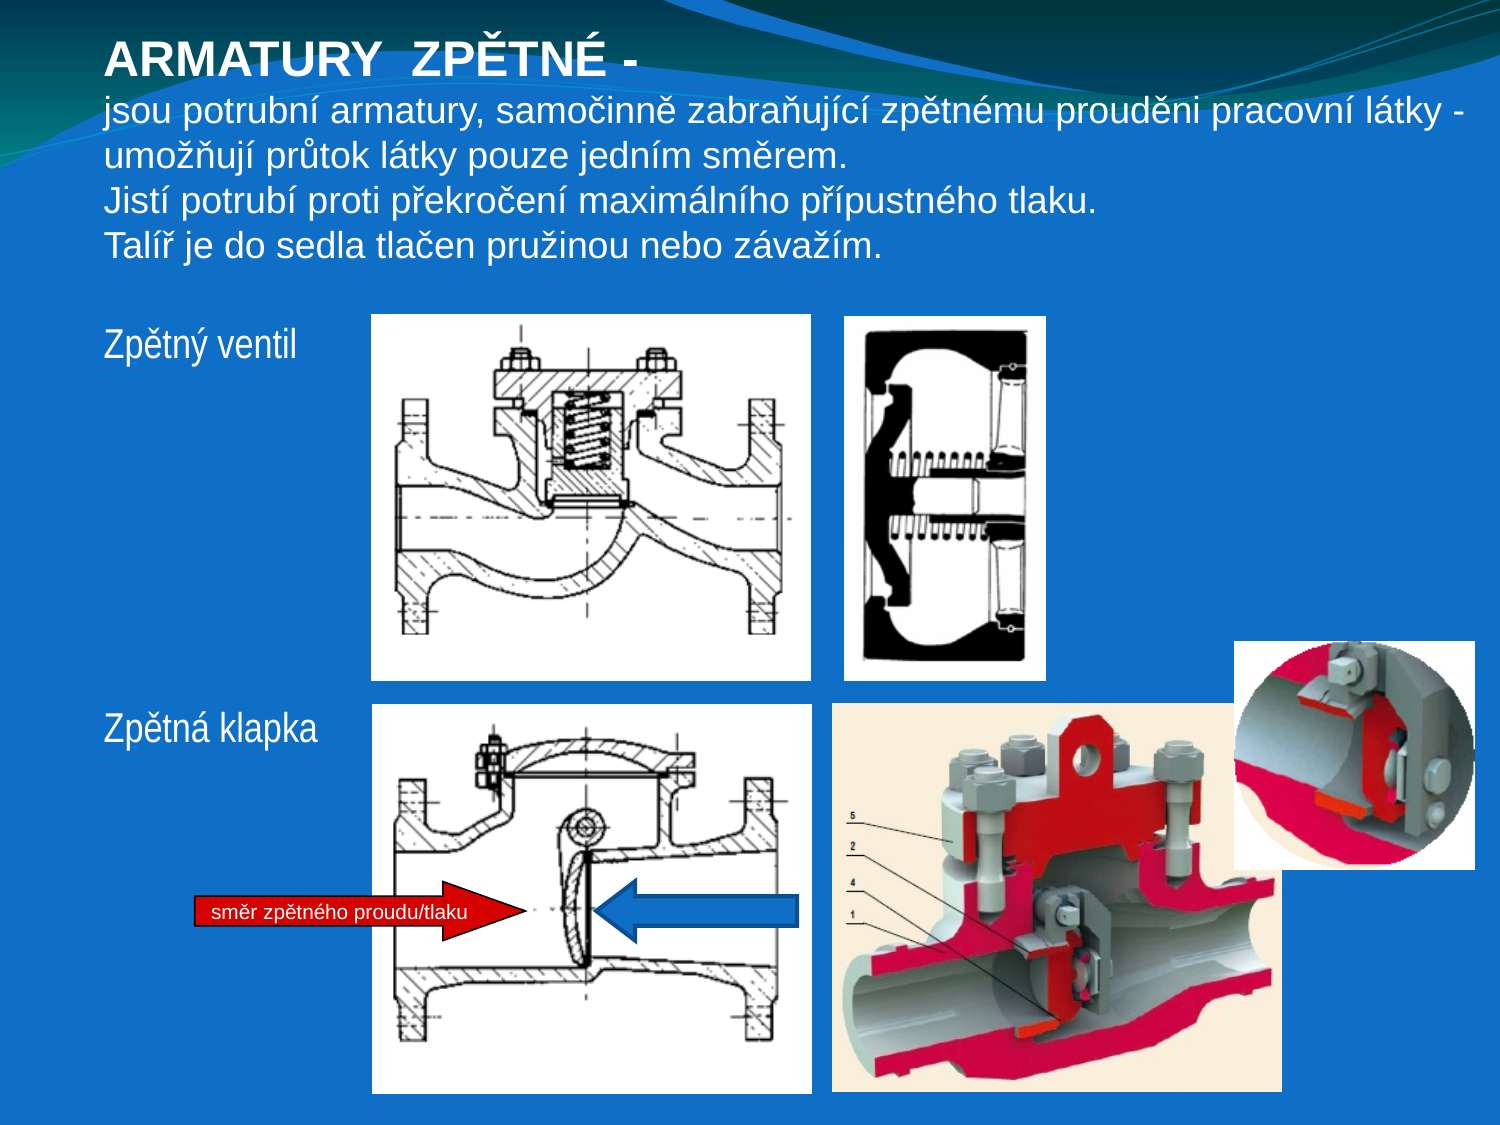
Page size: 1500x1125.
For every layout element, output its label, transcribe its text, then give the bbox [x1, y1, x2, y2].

picture [372, 704, 812, 1094]
text_box Zpětná klapka [89, 693, 333, 785]
text_box ARMATURY ZPĚTNÉ - jsou potrubní armatury, samočinně zabraňující zpětnému prouděni pracovní látky - umožňují průtok látky pouze jedním směrem. Jistí potrubí proti překročení maximálního přípustného tlaku. Talíř je do sedla tlačen pružinou nebo závažím. Zpětný ventil [88, 19, 1500, 419]
picture [371, 314, 811, 681]
picture [844, 316, 1046, 681]
picture [832, 641, 1475, 1092]
text_box směr zpětného proudu/tlaku [194, 881, 526, 941]
text_box [596, 881, 798, 941]
